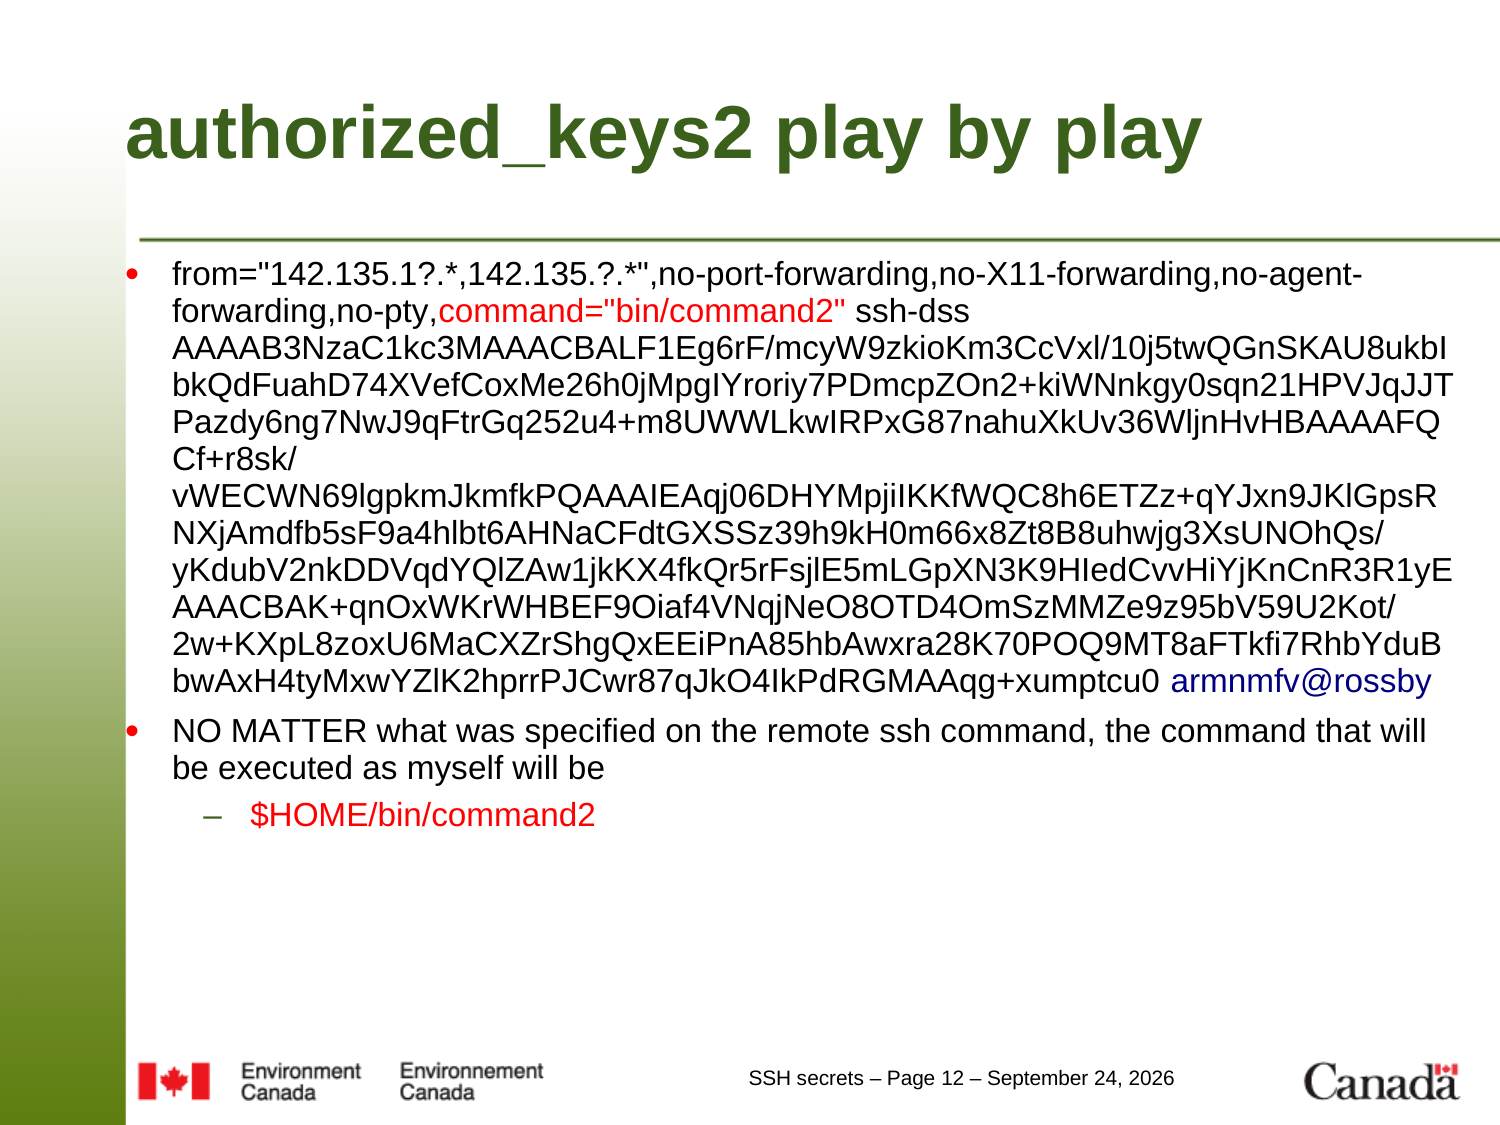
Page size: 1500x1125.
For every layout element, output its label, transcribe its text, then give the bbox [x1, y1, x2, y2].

title authorized_keys2 play by play [125, 52, 1463, 213]
picture [0, 0, 1500, 1125]
list from="142.135.1?.*,142.135.?.*",no-port-forwarding,no-X11-forwarding,no-agent-forwarding,no-pty,command="bin/command2" ssh-dss AAAAB3NzaC1kc3MAAACBALF1Eg6rF/mcyW9zkioKm3CcVxl/10j5twQGnSKAU8ukbIbkQdFuahD74XVefCoxMe26h0jMpgIYroriy7PDmcpZOn2+kiWNnkgy0sqn21HPVJqJJTPazdy6ng7NwJ9qFtrGq252u4+m8UWWLkwIRPxG87nahuXkUv36WljnHvHBAAAAFQCf+r8sk/vWECWN69lgpkmJkmfkPQAAAIEAqj06DHYMpjiIKKfWQC8h6ETZz+qYJxn9JKlGpsRNXjAmdfb5sF9a4hlbt6AHNaCFdtGXSSz39h9kH0m66x8Zt8B8uhwjg3XsUNOhQs/yKdubV2nkDDVqdYQlZAw1jkKX4fkQr5rFsjlE5mLGpXN3K9HIedCvvHiYjKnCnR3R1yEAAACBAK+qnOxWKrWHBEF9Oiaf4VNqjNeO8OTD4OmSzMMZe9z95bV59U2Kot/2w+KXpL8zoxU6MaCXZrShgQxEEiPnA85hbAwxra28K70POQ9MT8aFTkfi7RhbYduBbwAxH4tyMxwYZlK2hprrPJCwr87qJkO4IkPdRGMAAqg+xumptcu0 armnmfv@rossby NO MATTER what was specified on the remote ssh command, the command that will be executed as myself will be $HOME/bin/command2 [125, 255, 1463, 1009]
